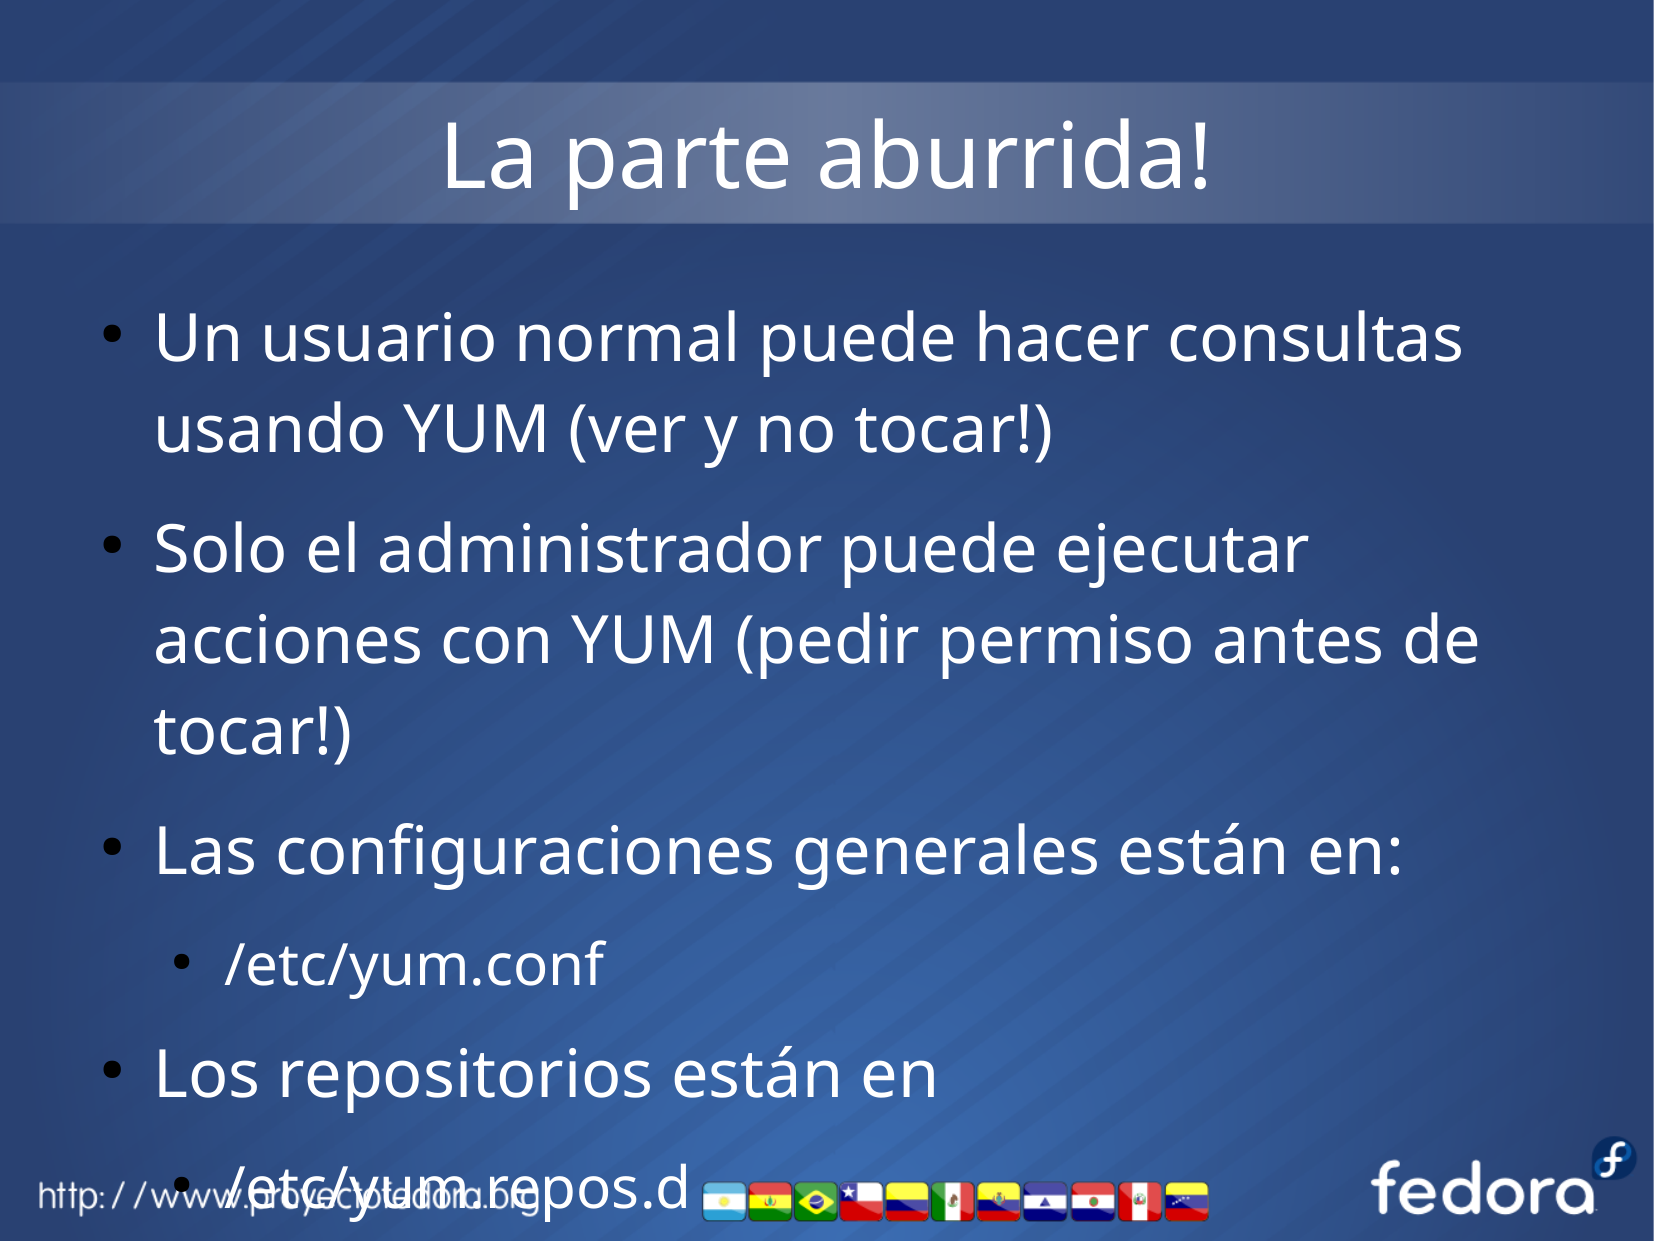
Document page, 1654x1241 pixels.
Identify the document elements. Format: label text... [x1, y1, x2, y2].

picture [0, 0, 1654, 1241]
title La parte aburrida! [82, 56, 1571, 250]
list Un usuario normal puede hacer consultas usando YUM (ver y no tocar!) Solo el administrador puede ejecutar acciones con YUM (pedir permiso antes de tocar!) Las configuraciones generales están en: /etc/yum.conf Los repositorios están en /etc/yum.repos.d [82, 290, 1571, 1094]
